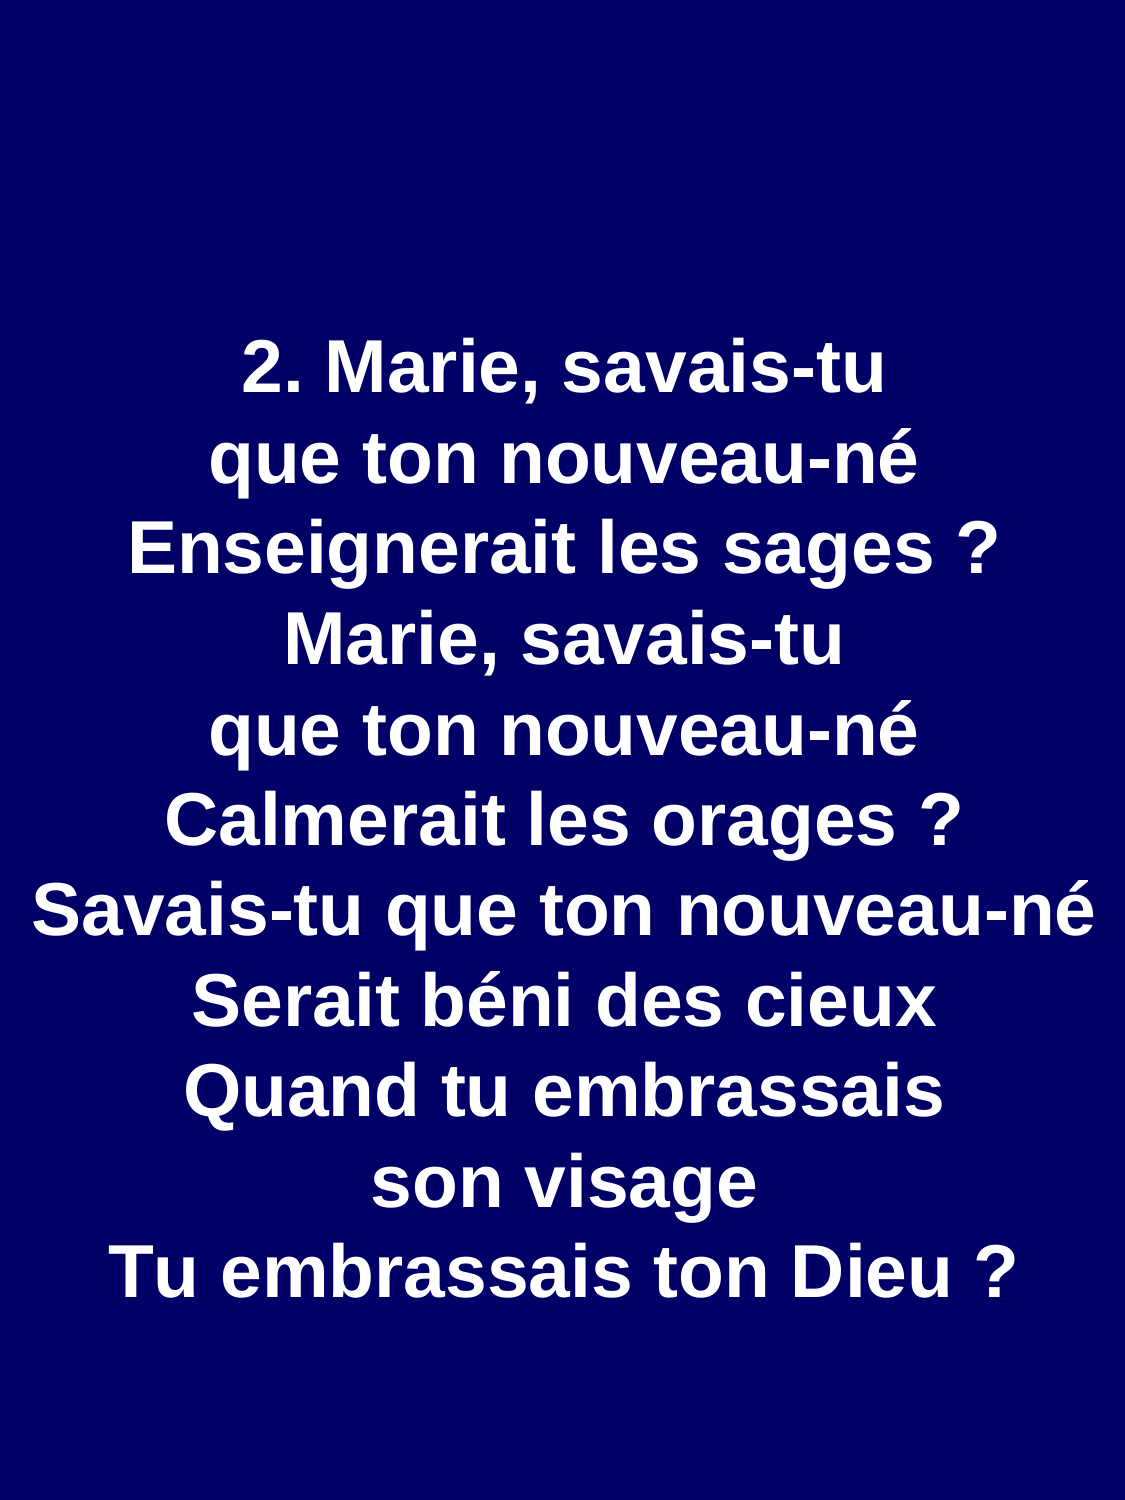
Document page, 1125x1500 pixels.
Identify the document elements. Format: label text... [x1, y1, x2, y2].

text_box 2. Marie, savais-tu que ton nouveau-né Enseignerait les sages ? Marie, savais-tu que ton nouveau-né Calmerait les orages ? Savais-tu que ton nouveau-né Serait béni des cieux Quand tu embrassais son visage Tu embrassais ton Dieu ? [16, 189, 1113, 1321]
